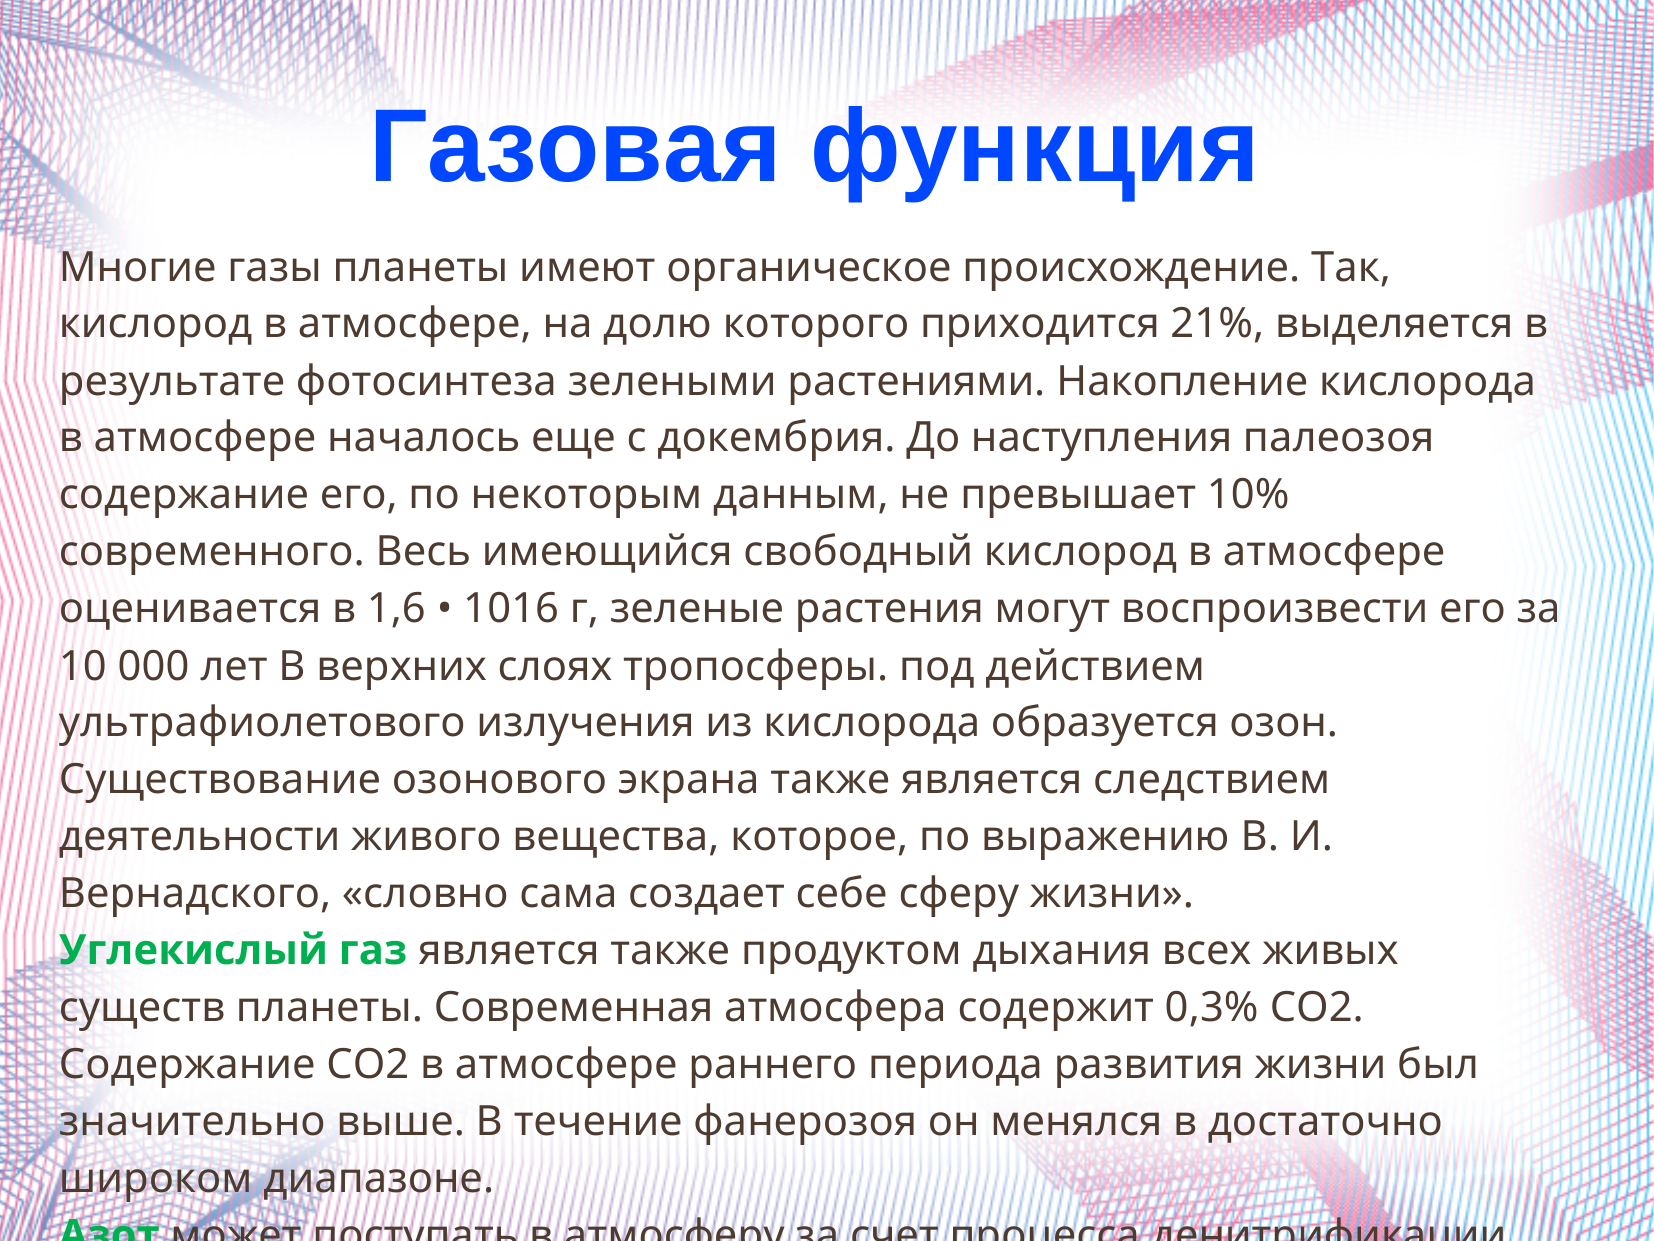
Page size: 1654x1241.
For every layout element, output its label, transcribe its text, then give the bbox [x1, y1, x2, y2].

list Многие газы планеты имеют органическое происхождение. Так, кислород в атмосфере, на долю которого приходится 21%, выделяется в результате фотосинтеза зелеными растениями. Накопление кислорода в атмосфере началось еще с докембрия. До наступления палеозоя содержание его, по некоторым данным, не превышает 10% современного. Весь имеющийся свободный кислород в атмосфере оценивается в 1,6 • 1016 г, зеленые растения могут воспроизвести его за 10 000 лет В верхних слоях тропосферы. под действием ультрафиолетового излучения из кислорода образуется озон. Существование озонового экрана также является следствием деятельности живого вещества, которое, по выражению В. И. Вернадского, «словно сама создает себе сферу жизни». Углекислый газ является также продуктом дыхания всех живых существ планеты. Современная атмосфера содержит 0,3% СО2. Содержание СО2 в атмосфере раннего периода развития жизни был значительно выше. В течение фанерозоя он менялся в достаточно широком диапазоне. Азот может поступать в атмосферу за счет процесса денитрификации (восстановление окислов азота до свободного азота). Этот процесс происходит под действием микроорганизмов в почвах в анаэробных условиях. [59, 236, 1565, 1241]
picture [0, 0, 1654, 1241]
title Газовая функция [59, 55, 1571, 237]
